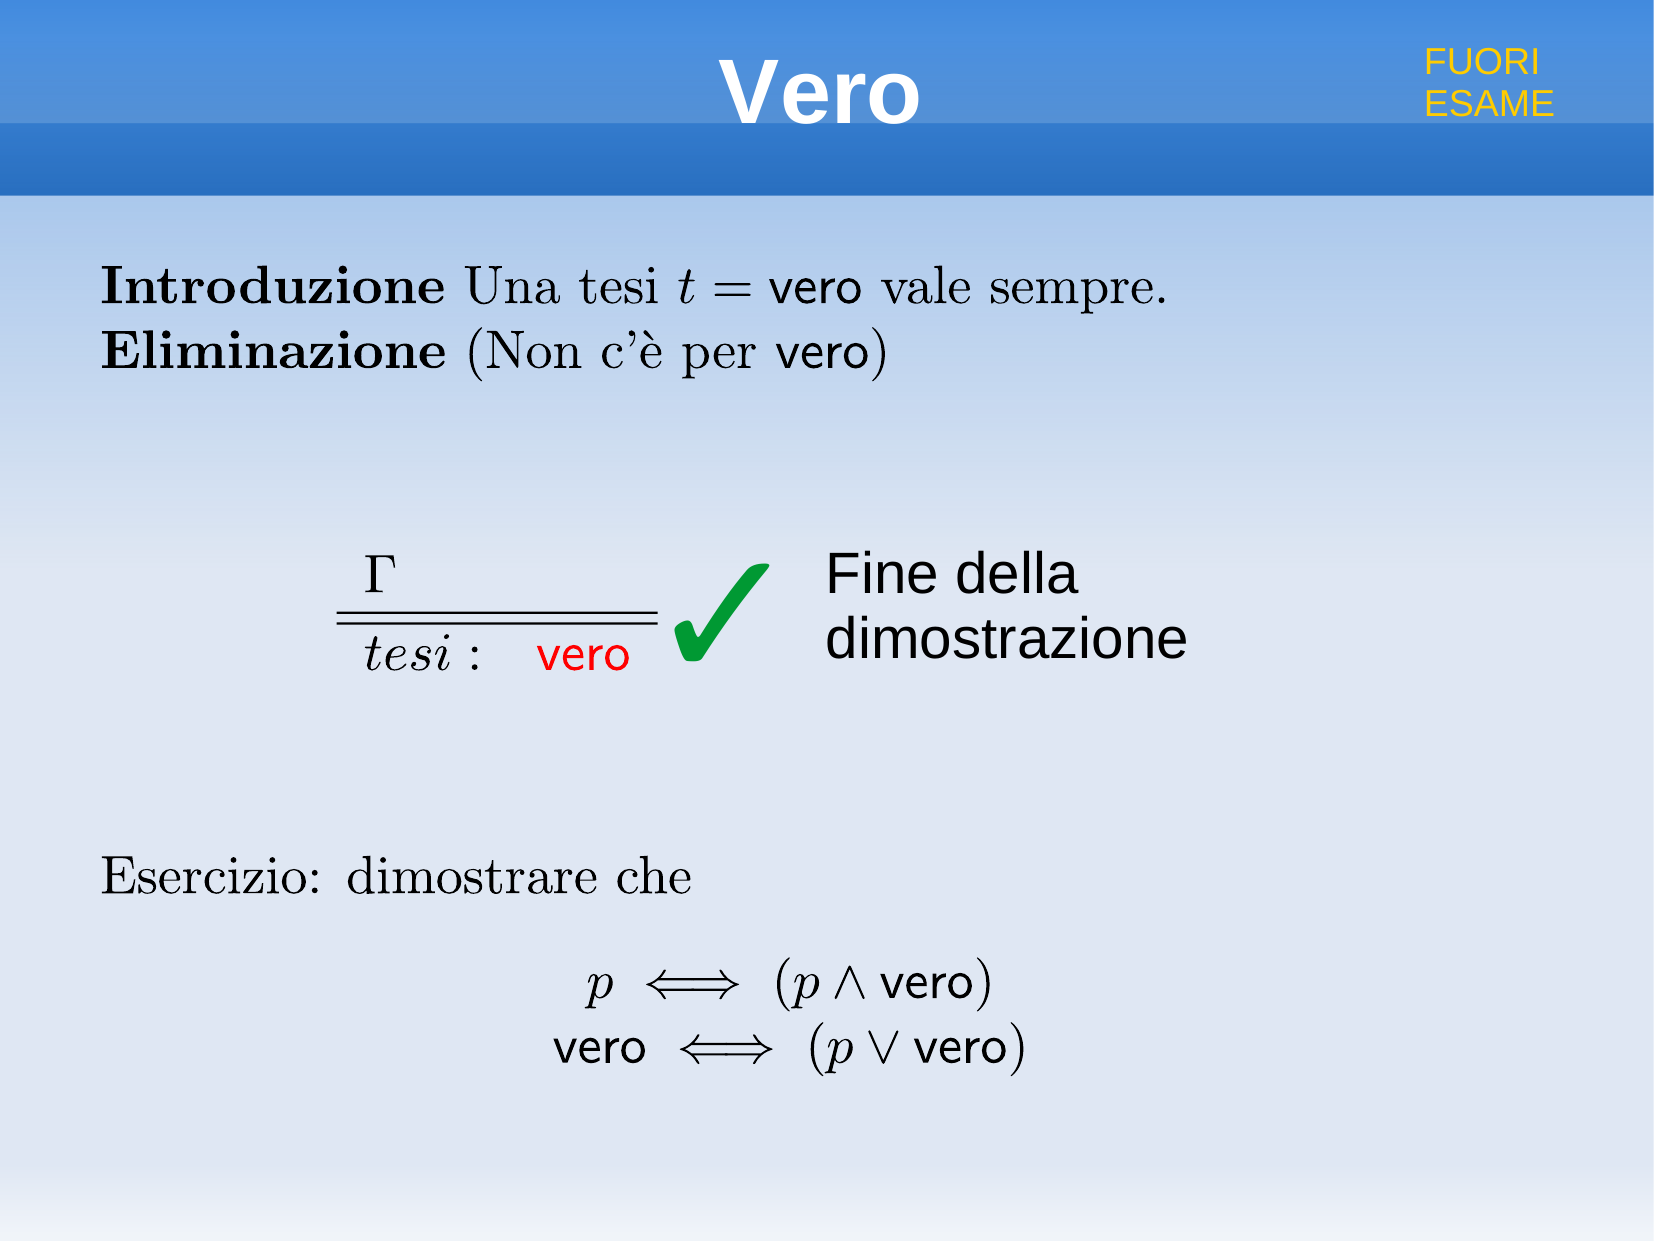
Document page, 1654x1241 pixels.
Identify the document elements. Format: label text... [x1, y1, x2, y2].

picture [0, 0, 1654, 1241]
text_box FUORI ESAME [1409, 32, 1571, 132]
text_box Fine della dimostrazione [816, 533, 1205, 679]
text_box ✓ [632, 505, 816, 726]
text_box [99, 265, 1170, 1077]
title Vero [76, 0, 1565, 196]
